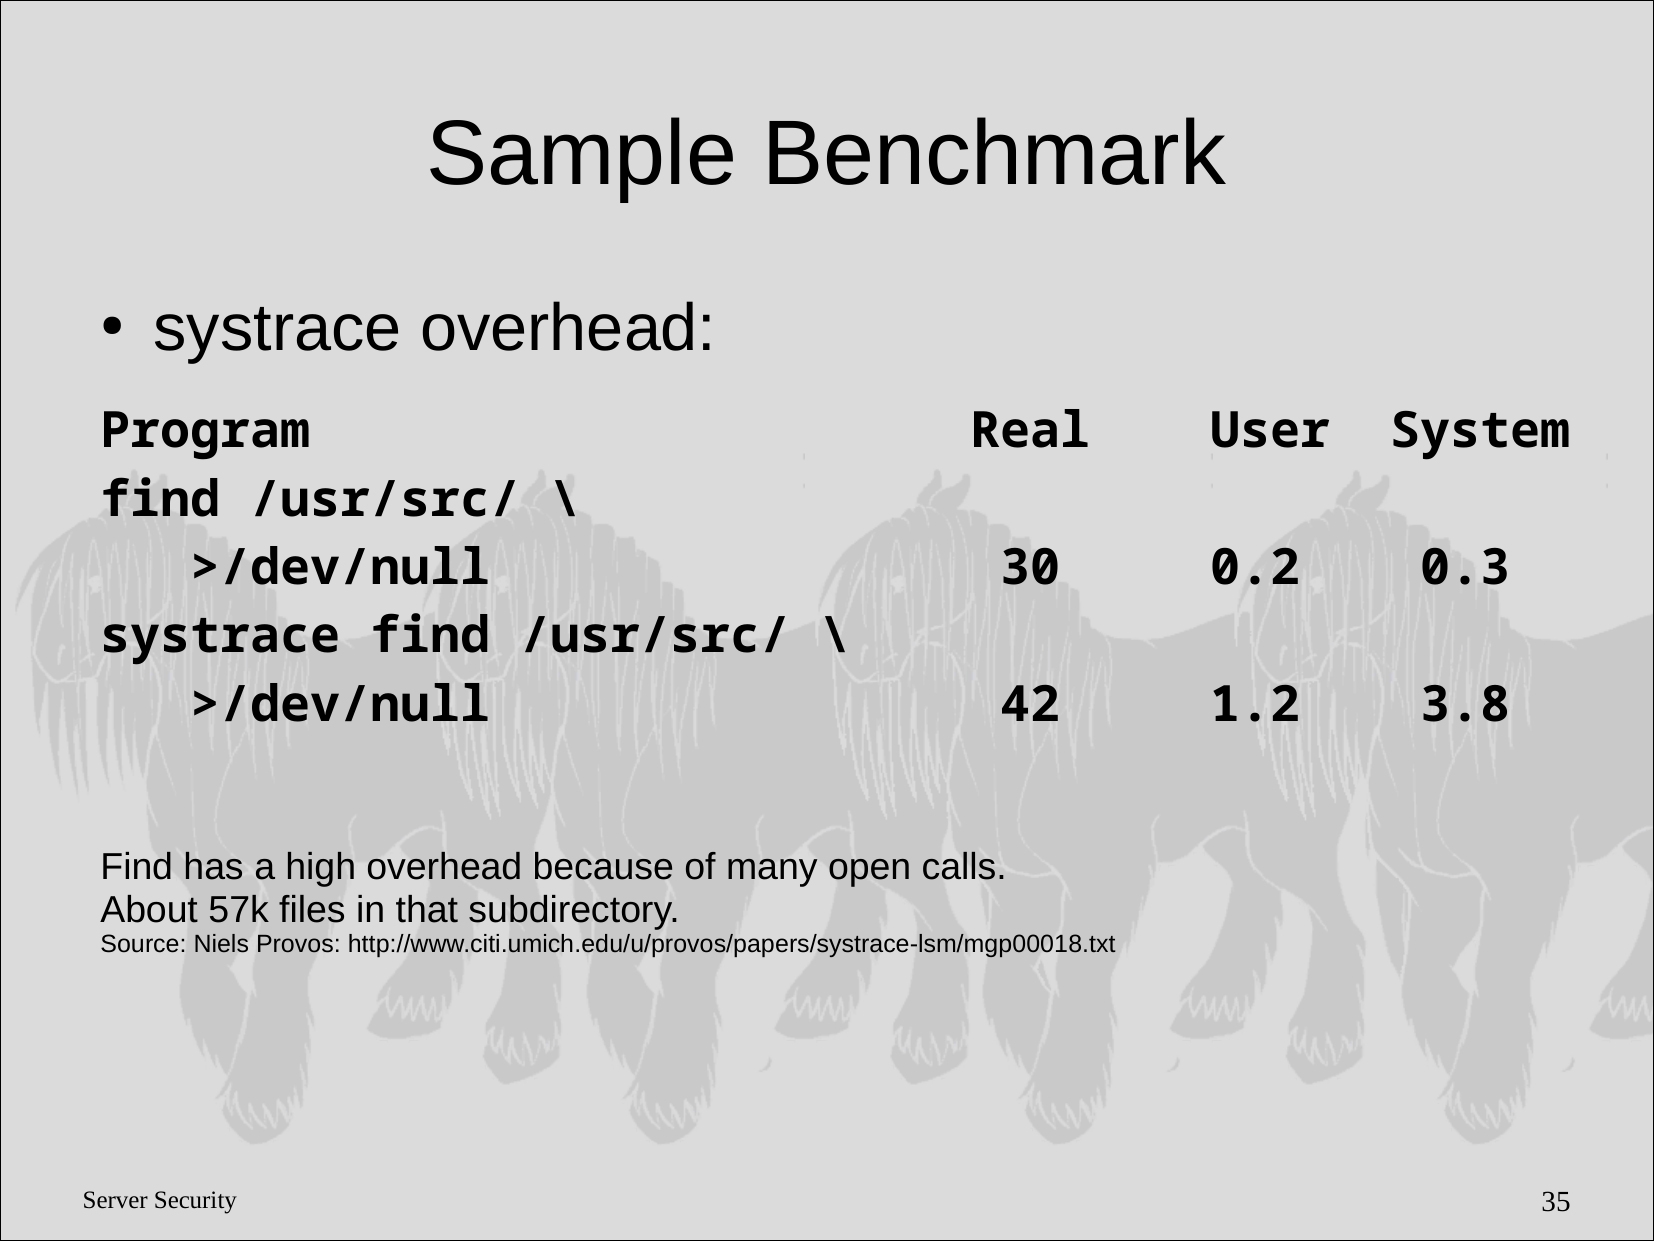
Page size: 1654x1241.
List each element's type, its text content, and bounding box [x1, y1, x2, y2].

list systrace overhead: Program Real User System find /usr/src/ \ >/dev/null 30 0.2 0.3 systrace find /usr/src/ \ >/dev/null 42 1.2 3.8 Find has a high overhead because of many open calls. About 57k files in that subdirectory. Source: Niels Provos: http://www.citi.umich.edu/u/provos/papers/systrace-lsm/mgp00018.txt [82, 290, 1571, 1094]
title Sample Benchmark [82, 56, 1571, 250]
